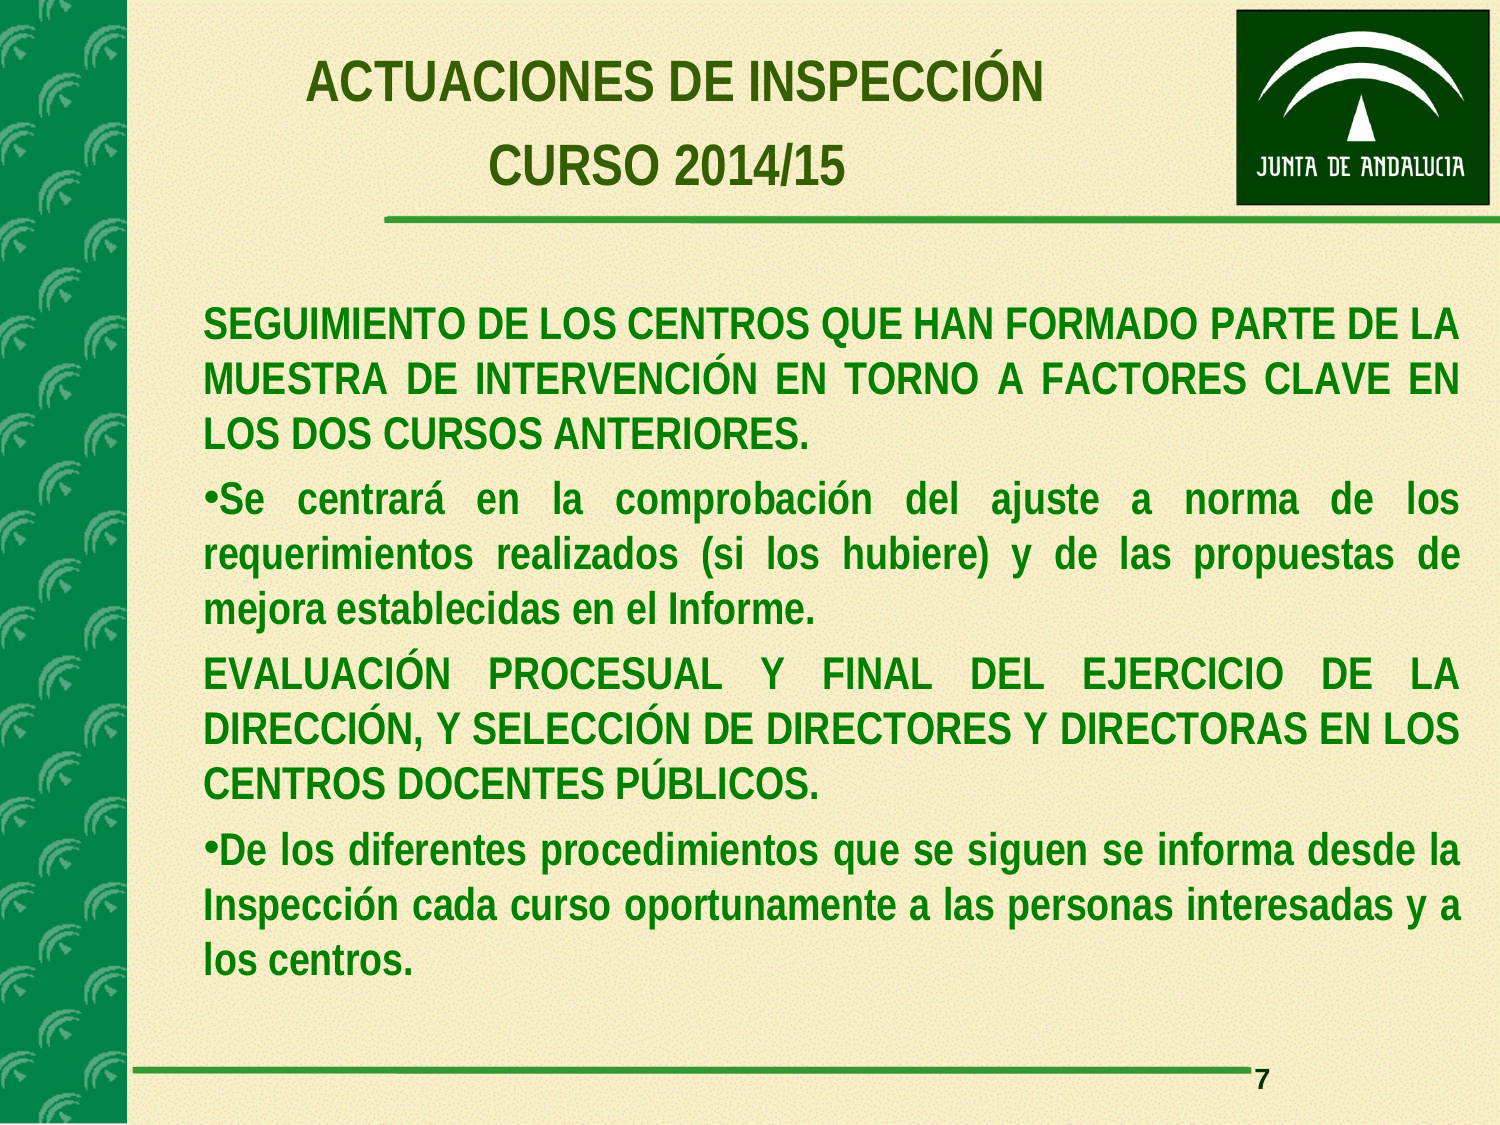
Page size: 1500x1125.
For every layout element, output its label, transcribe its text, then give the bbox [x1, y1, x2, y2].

text_box SEGUIMIENTO DE LOS CENTROS QUE HAN FORMADO PARTE DE LA MUESTRA DE INTERVENCIÓN EN TORNO A FACTORES CLAVE EN LOS DOS CURSOS ANTERIORES. Se centrará en la comprobación del ajuste a norma de los requerimientos realizados (si los hubiere) y de las propuestas de mejora establecidas en el Informe. EVALUACIÓN PROCESUAL Y FINAL DEL EJERCICIO DE LA DIRECCIÓN, Y SELECCIÓN DE DIRECTORES Y DIRECTORAS EN LOS CENTROS DOCENTES PÚBLICOS. De los diferentes procedimientos que se siguen se informa desde la Inspección cada curso oportunamente a las personas interesadas y a los centros. [189, 220, 1477, 993]
text_box <número> [1074, 1024, 1451, 1103]
text_box ACTUACIONES DE INSPECCIÓN CURSO 2014/15 [274, 35, 1061, 206]
picture [0, 0, 1500, 1125]
